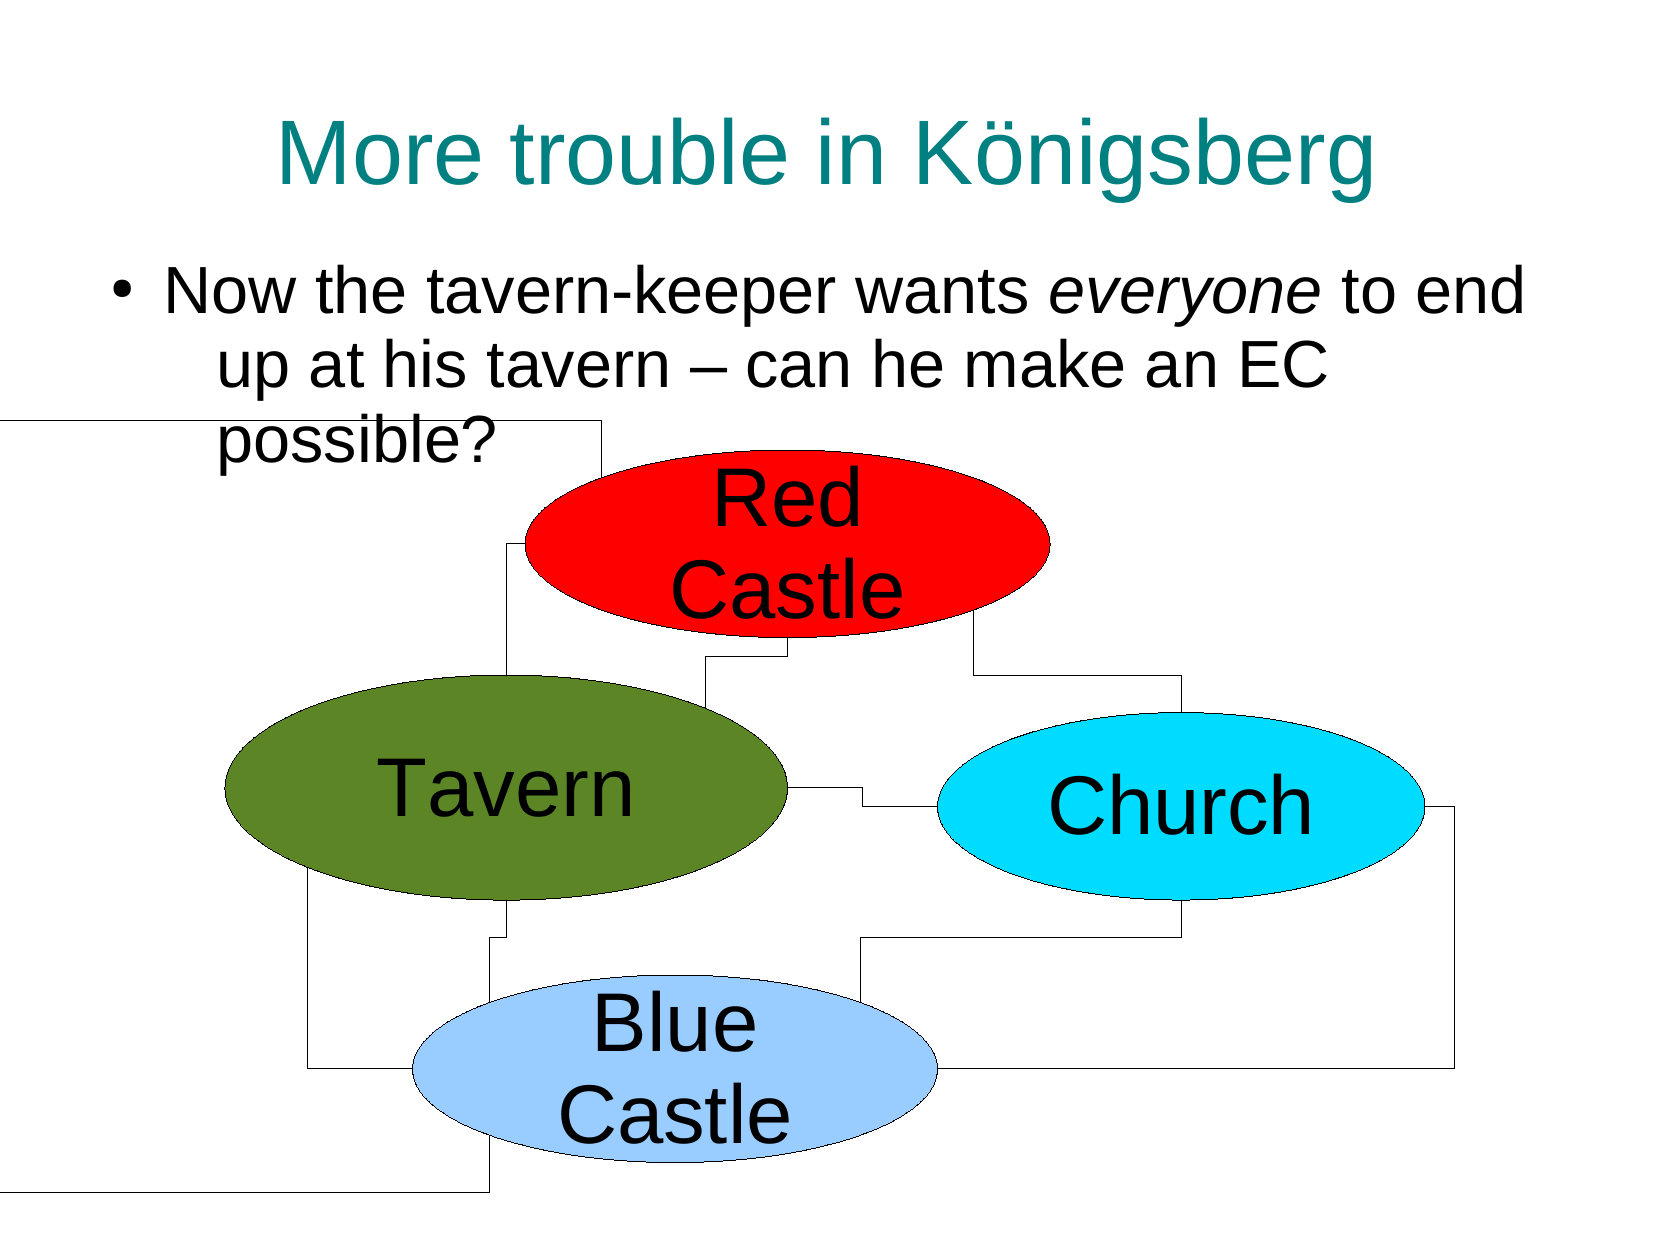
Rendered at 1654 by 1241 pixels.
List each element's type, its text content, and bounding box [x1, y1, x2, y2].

text_box Church [937, 712, 1425, 901]
text_box Red Castle [525, 450, 1051, 638]
list Now the tavern-keeper wants everyone to end up at his tavern – can he make an EC possible? [75, 252, 1564, 451]
text_box Blue Castle [412, 975, 938, 1163]
text_box Tavern [224, 675, 788, 901]
title More trouble in Königsberg [82, 49, 1571, 257]
list Now the tavern-keeper wants everyone to end up at his tavern – can he make an EC possible? [75, 421, 601, 451]
